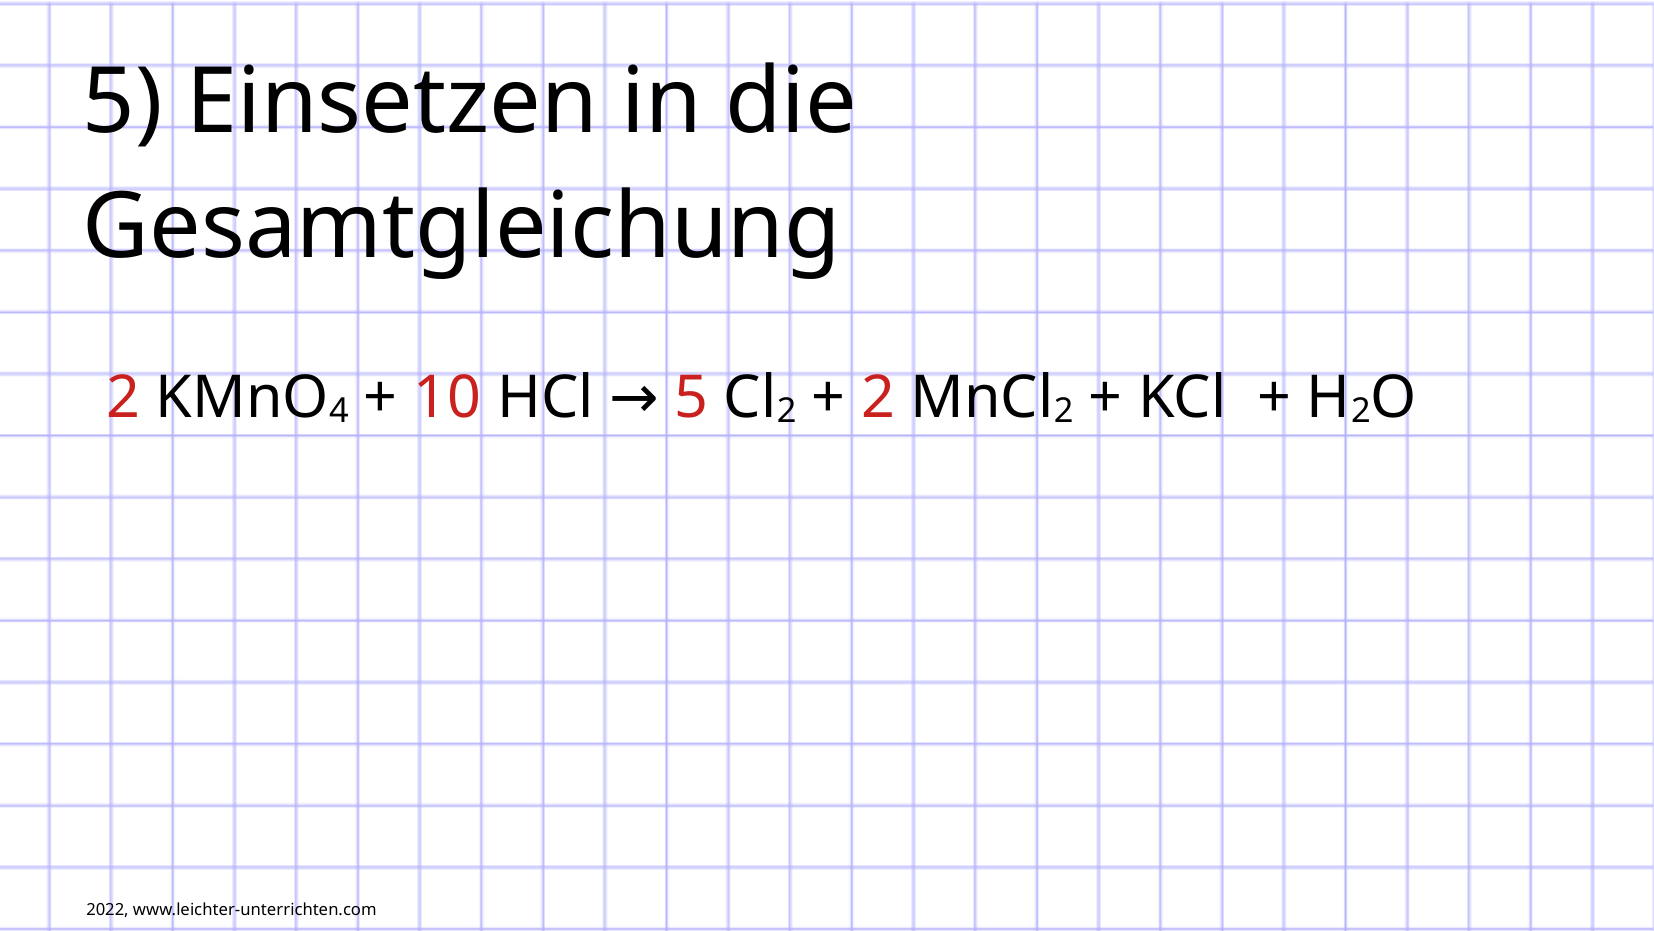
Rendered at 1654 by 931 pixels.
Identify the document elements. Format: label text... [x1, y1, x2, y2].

title 5) Einsetzen in die Gesamtgleichung [82, 82, 1571, 238]
picture [0, 0, 1654, 931]
list 2 KMnO4 + 10 HCl → 5 Cl2 + 2 MnCl2 + KCl + H2O [106, 354, 1619, 485]
